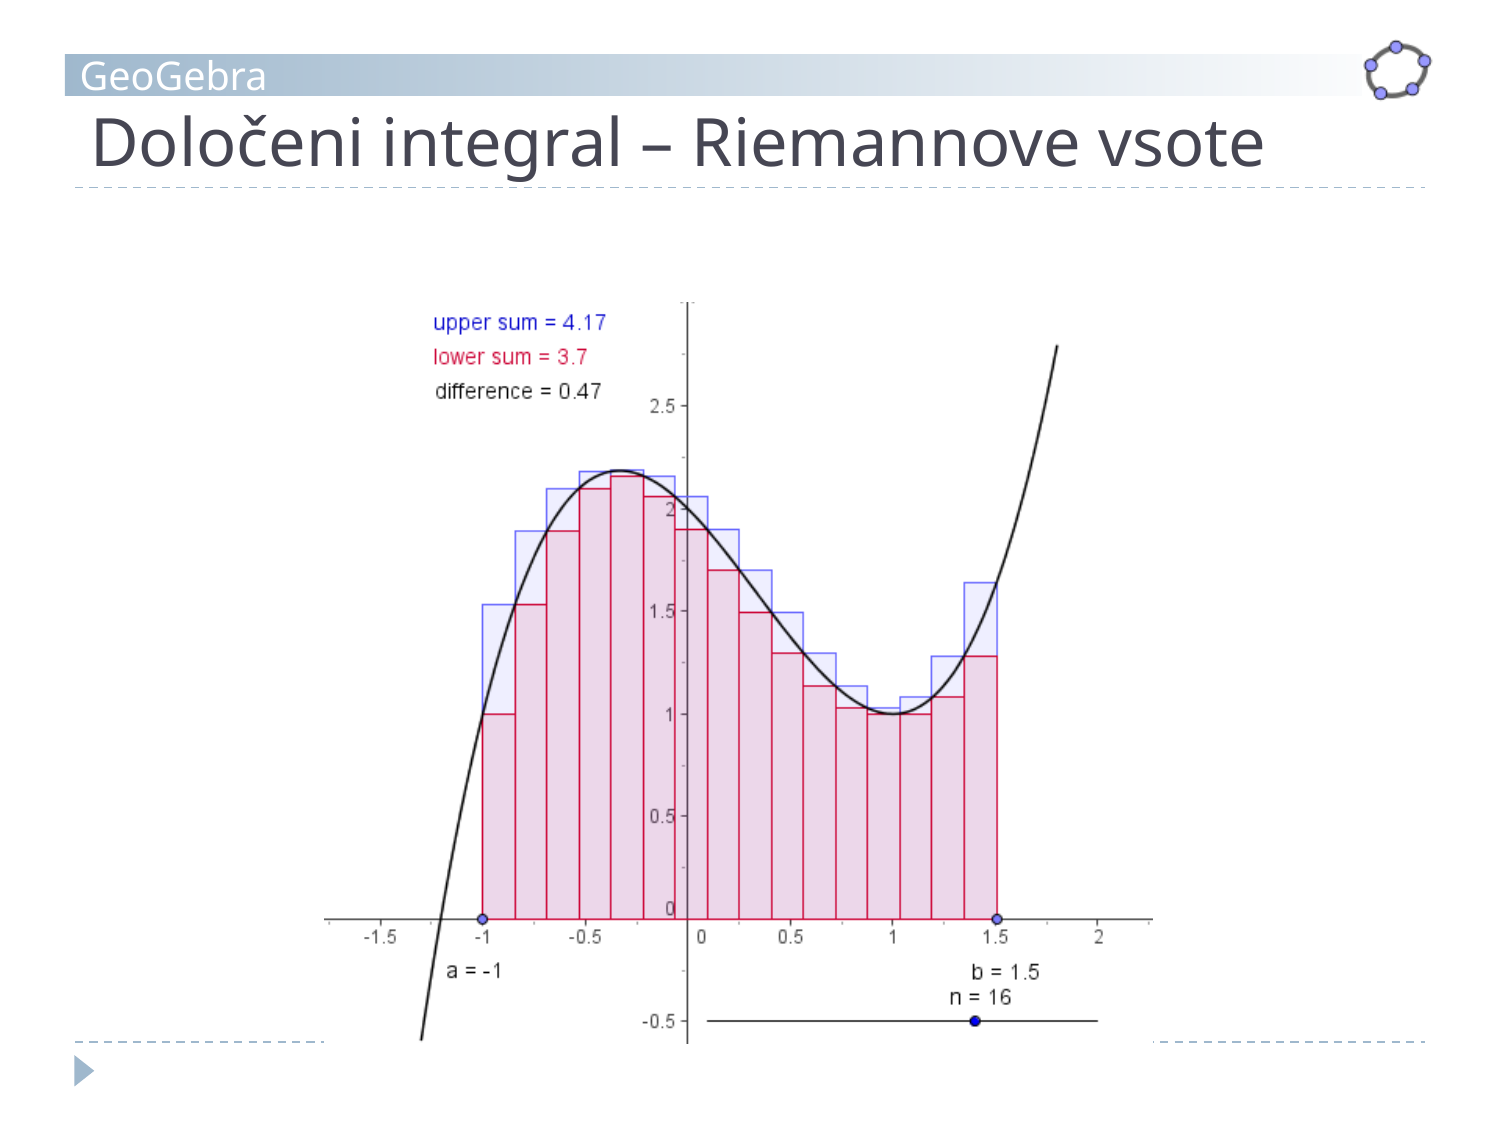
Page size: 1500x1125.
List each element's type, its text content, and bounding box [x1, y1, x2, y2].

picture [324, 302, 1153, 1044]
picture [1425, 35, 1434, 103]
title Določeni integral – Riemannove vsote [75, 24, 1425, 188]
